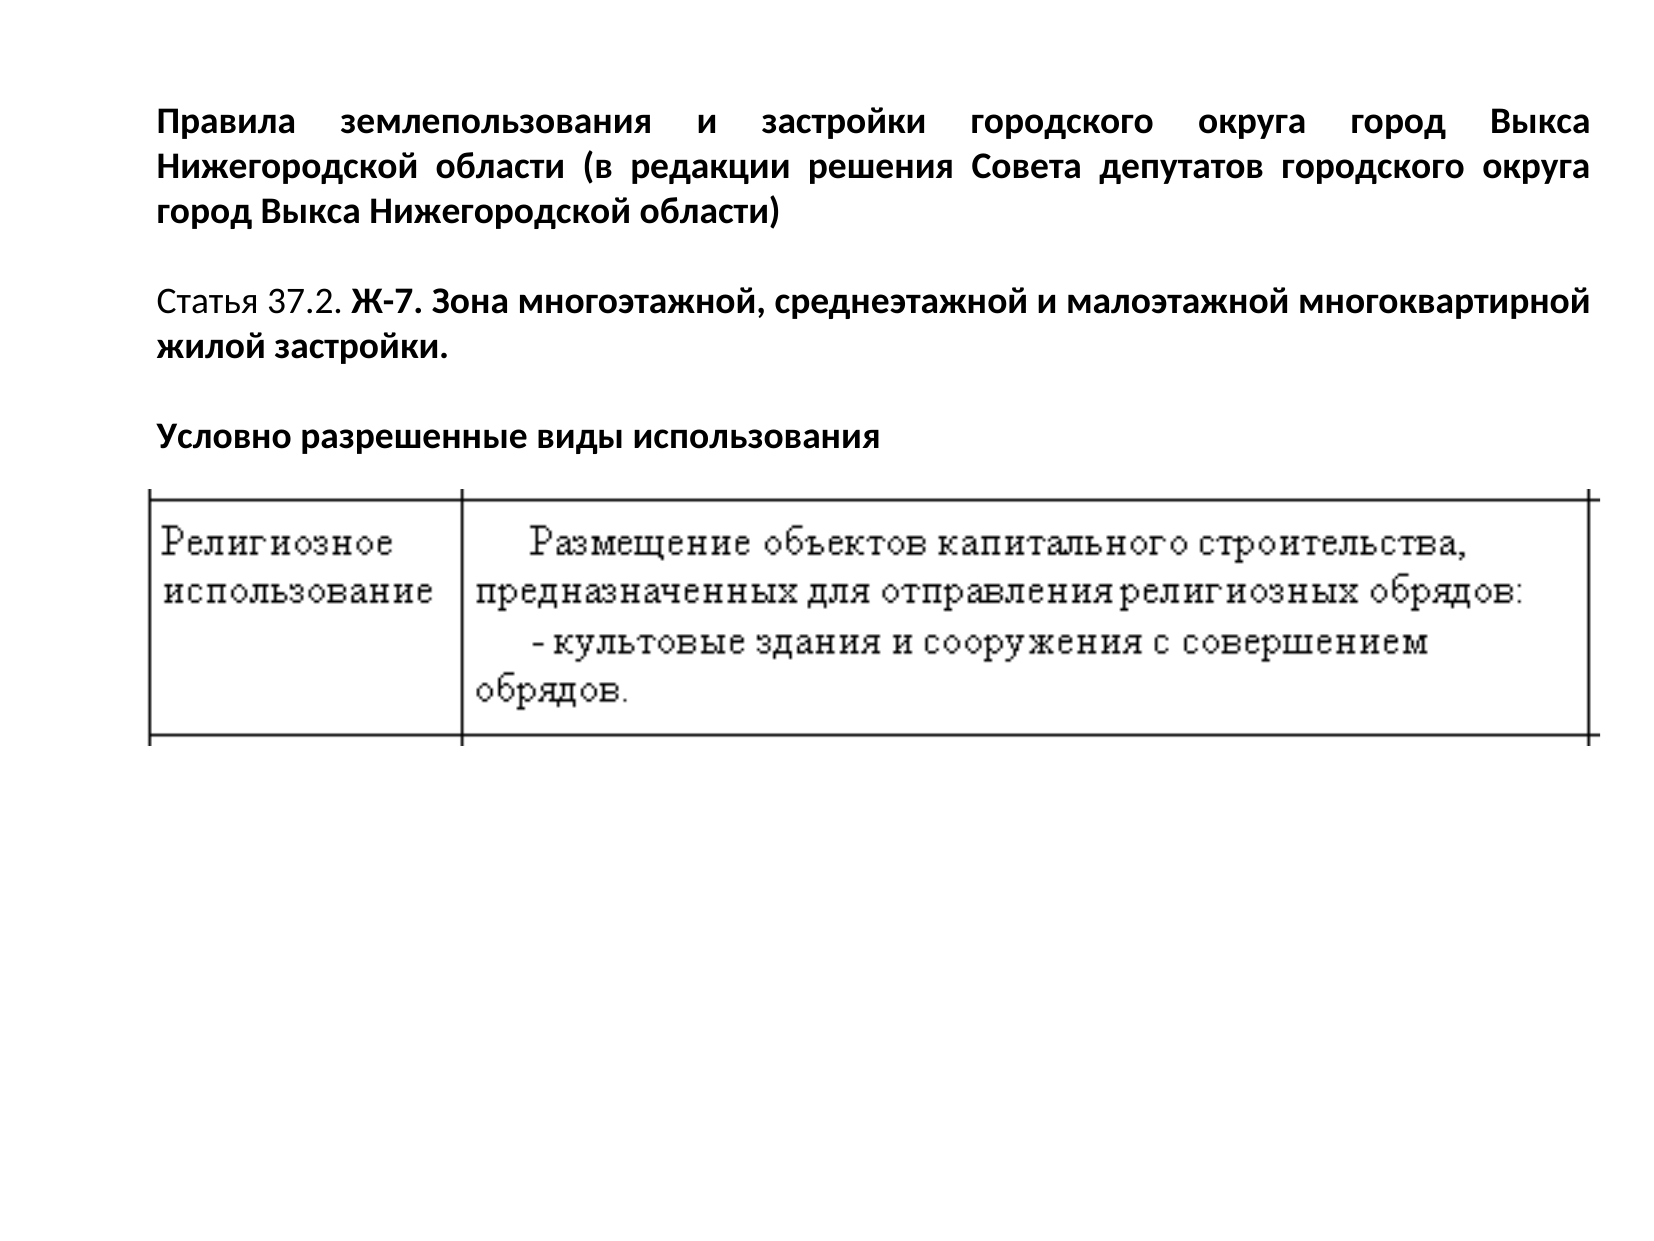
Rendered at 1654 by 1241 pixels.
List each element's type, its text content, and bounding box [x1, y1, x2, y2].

picture [141, 489, 1601, 746]
text_box Правила землепользования и застройки городского округа город Выкса Нижегородской области (в редакции решения Совета депутатов городского округа город Выкса Нижегородской области) Статья 37.2. Ж-7. Зона многоэтажной, среднеэтажной и малоэтажной многоквартирной жилой застройки. Условно разрешенные виды использования [142, 88, 1610, 554]
